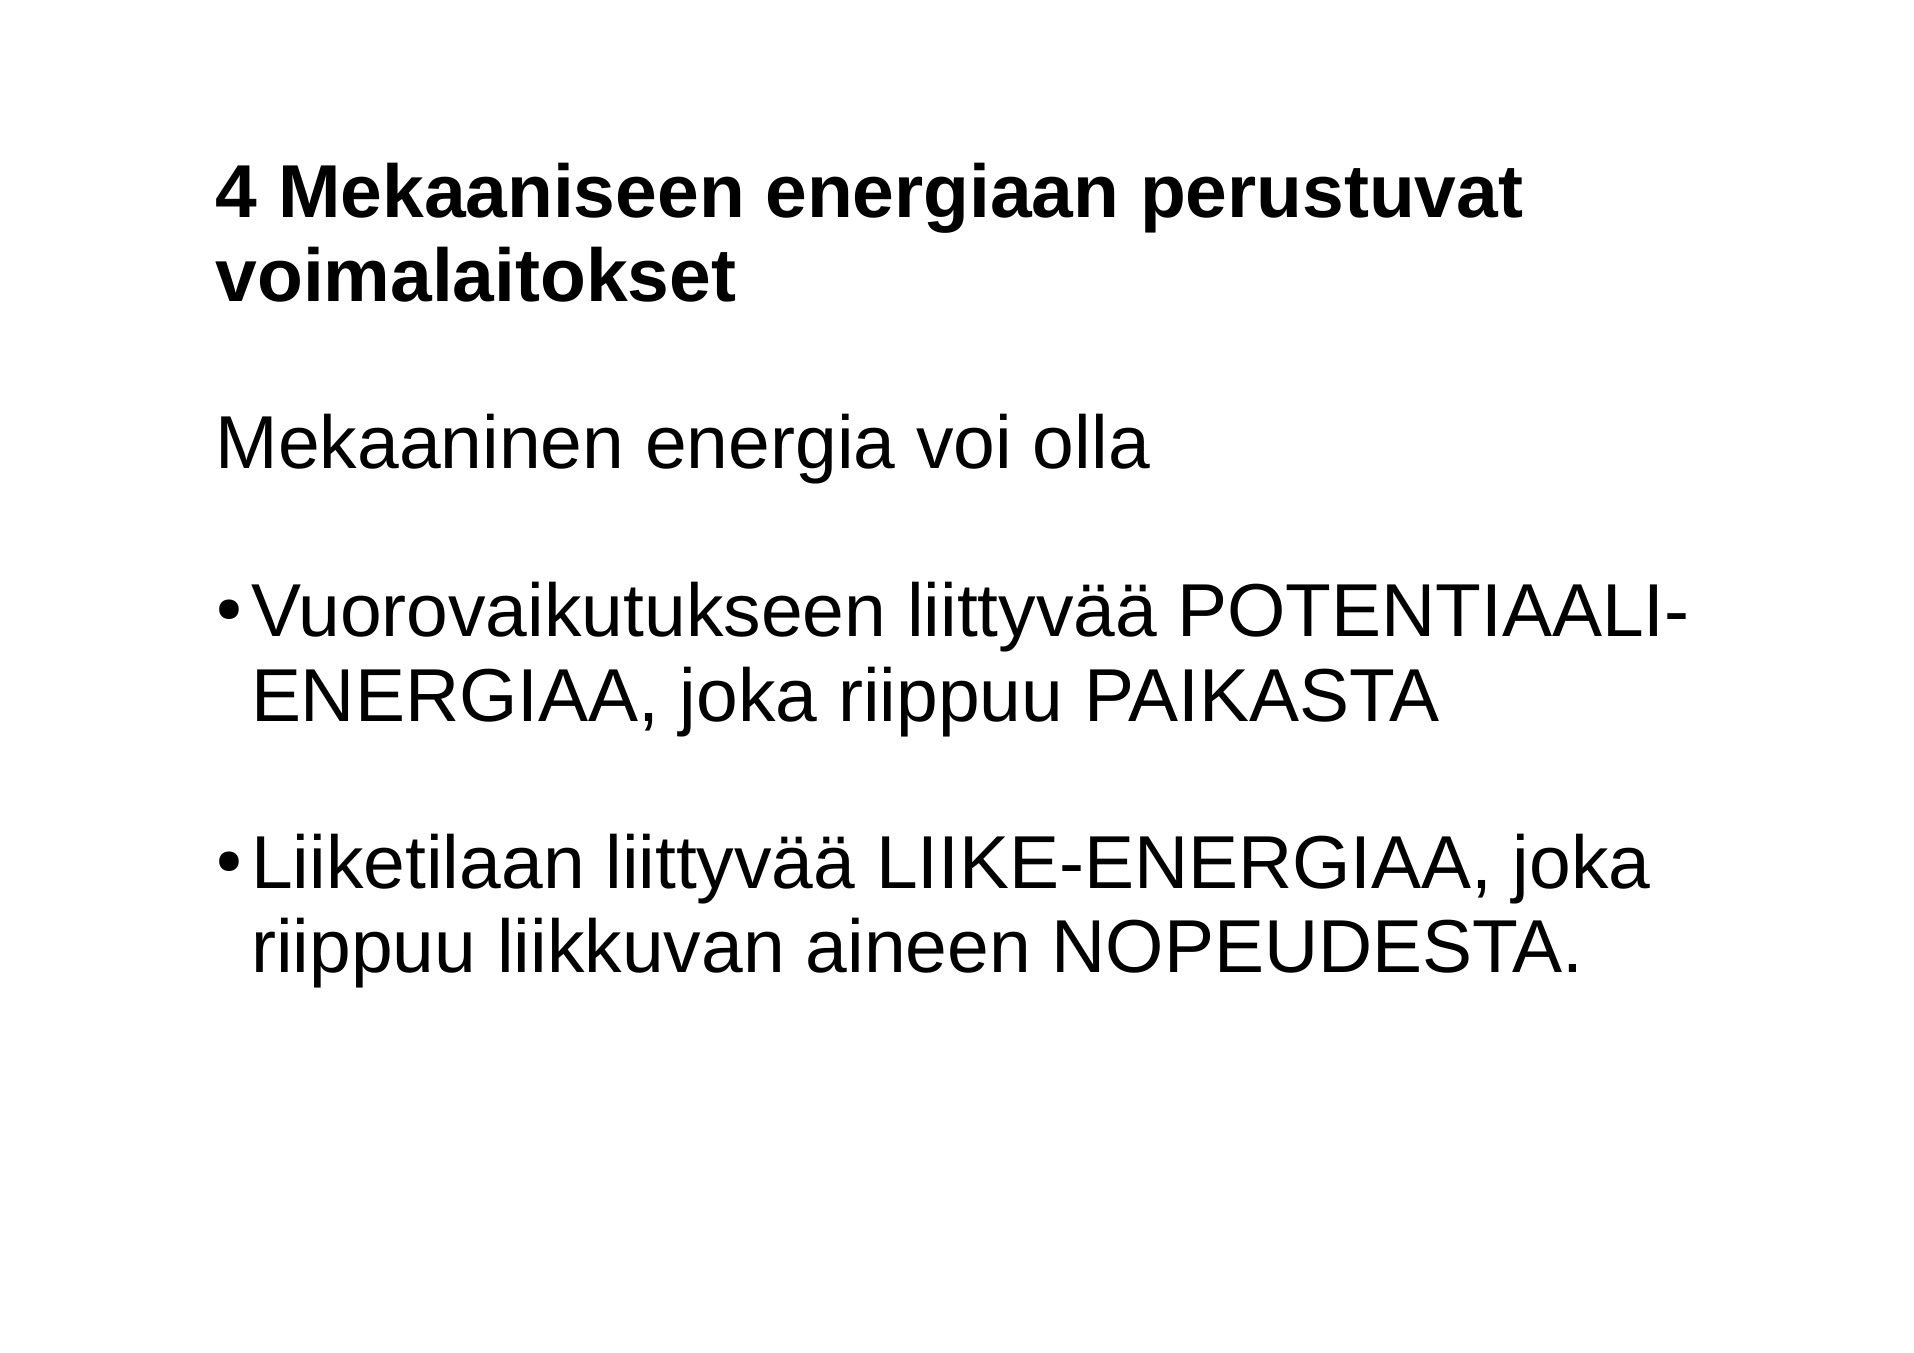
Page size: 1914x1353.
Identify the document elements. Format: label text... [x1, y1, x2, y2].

text_box 4 Mekaaniseen energiaan perustuvat voimalaitokset Mekaaninen energia voi olla Vuorovaikutukseen liittyvää POTENTIAALI- ENERGIAA, joka riippuu PAIKASTA Liiketilaan liittyvää LIIKE-ENERGIAA, joka riippuu liikkuvan aineen NOPEUDESTA. [200, 141, 1706, 997]
